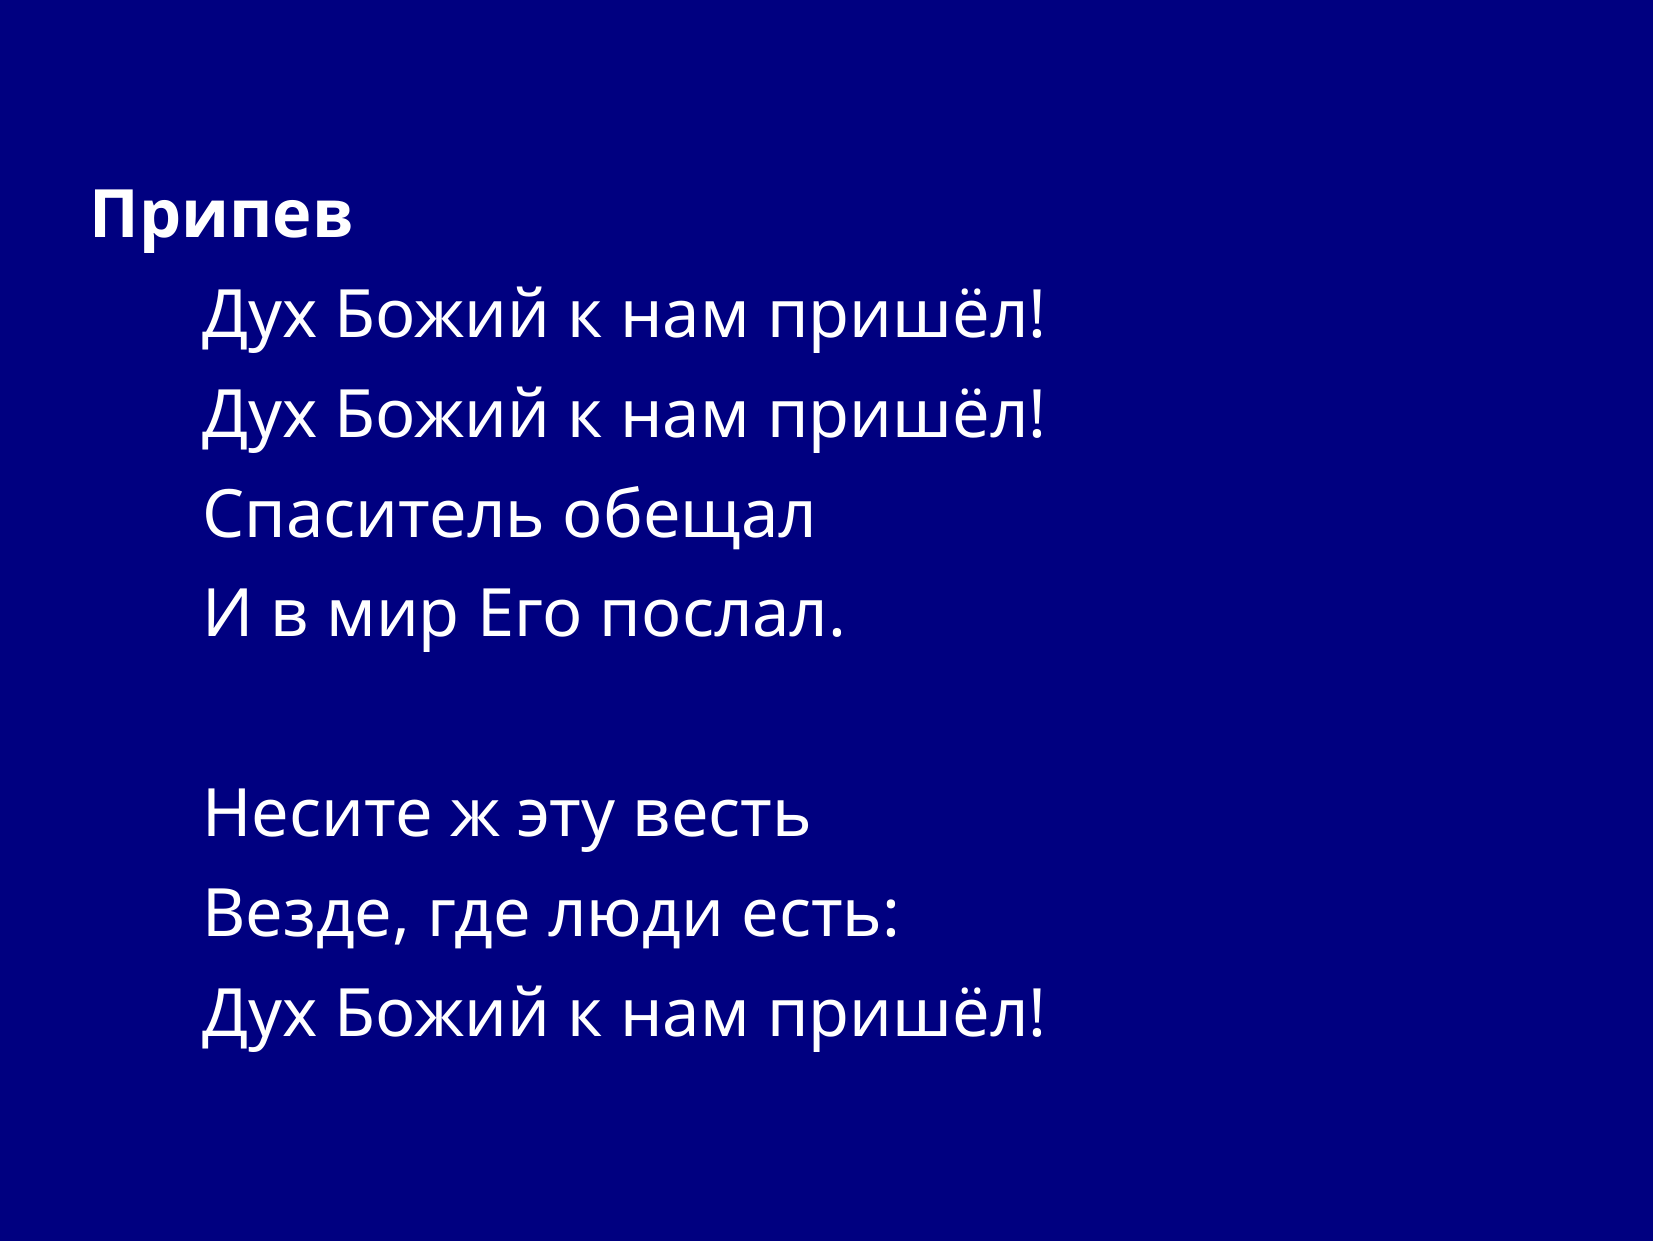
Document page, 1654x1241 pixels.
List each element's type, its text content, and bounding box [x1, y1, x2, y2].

text_box Припев Дух Божий к нам пришёл! Дух Божий к нам пришёл! Спаситель обещал И в мир Его послал. Несите ж эту весть Везде, где люди есть: Дух Божий к нам пришёл! [75, 150, 1576, 1163]
